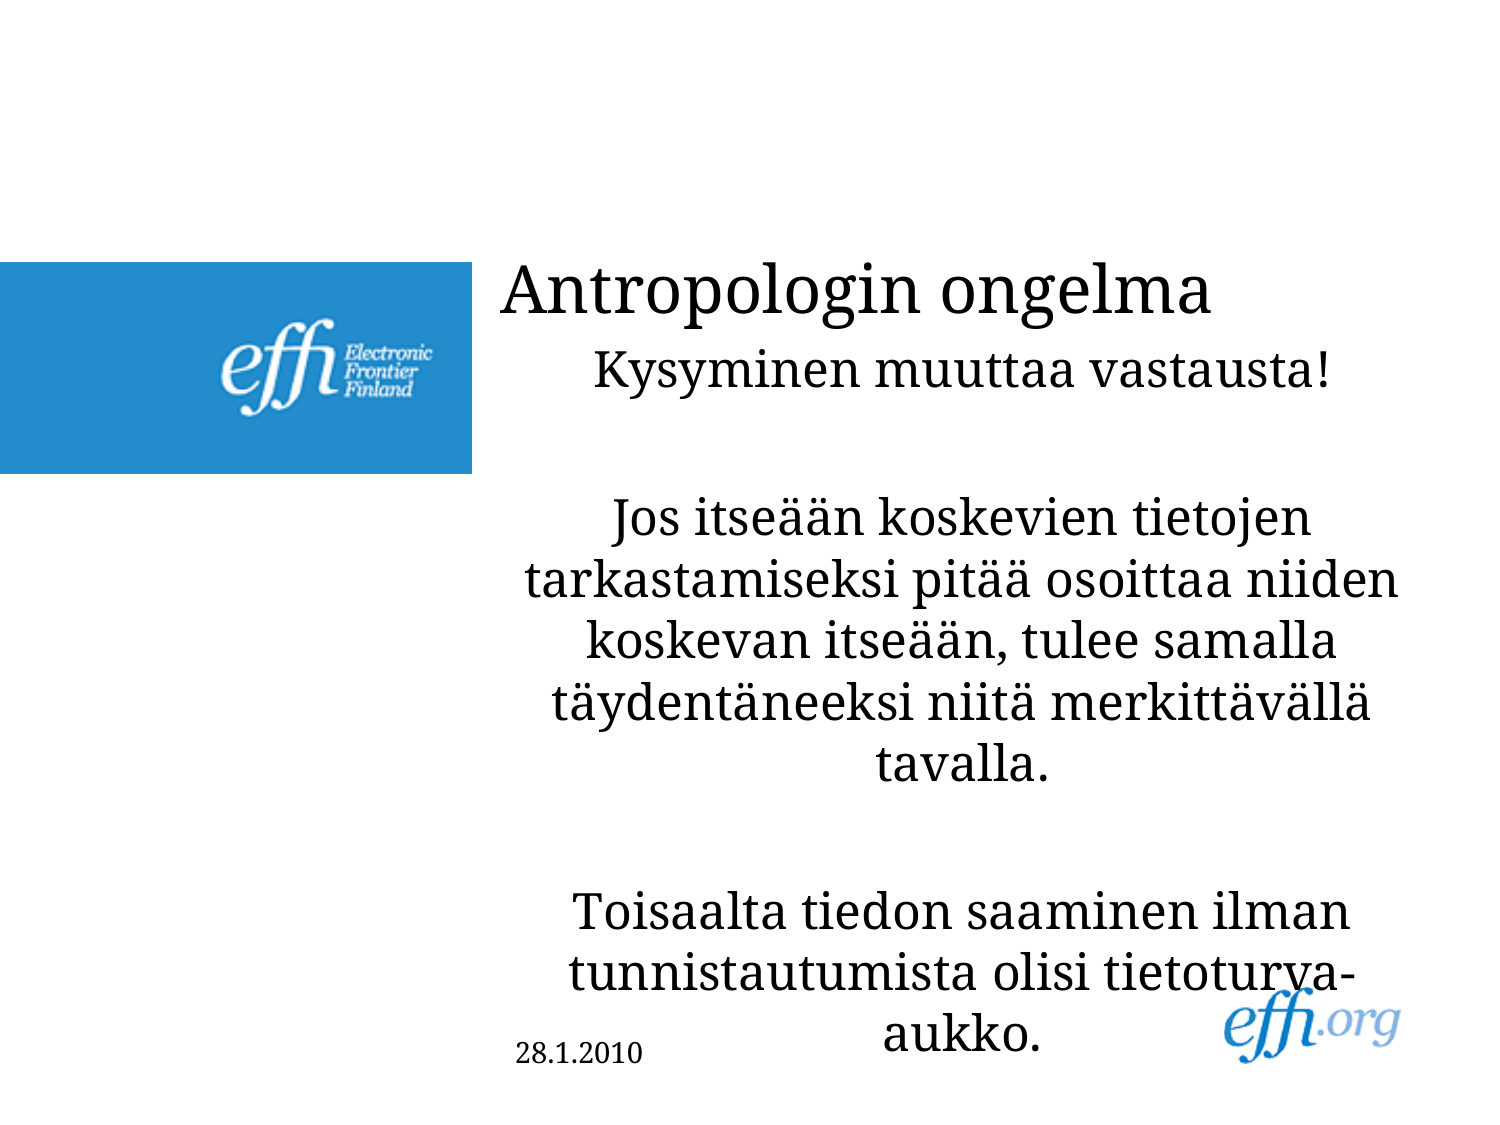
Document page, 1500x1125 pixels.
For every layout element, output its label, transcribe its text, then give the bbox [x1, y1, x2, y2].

subtitle Kysyminen muuttaa vastausta! Jos itseään koskevien tietojen tarkastamiseksi pitää osoittaa niiden koskevan itseään, tulee samalla täydentäneeksi niitä merkittävällä tavalla. Toisaalta tiedon saaminen ilman tunnistautumista olisi tietoturva-aukko. [499, 454, 1425, 1097]
title Antropologin ongelma [499, 199, 1425, 376]
picture [0, 262, 472, 474]
